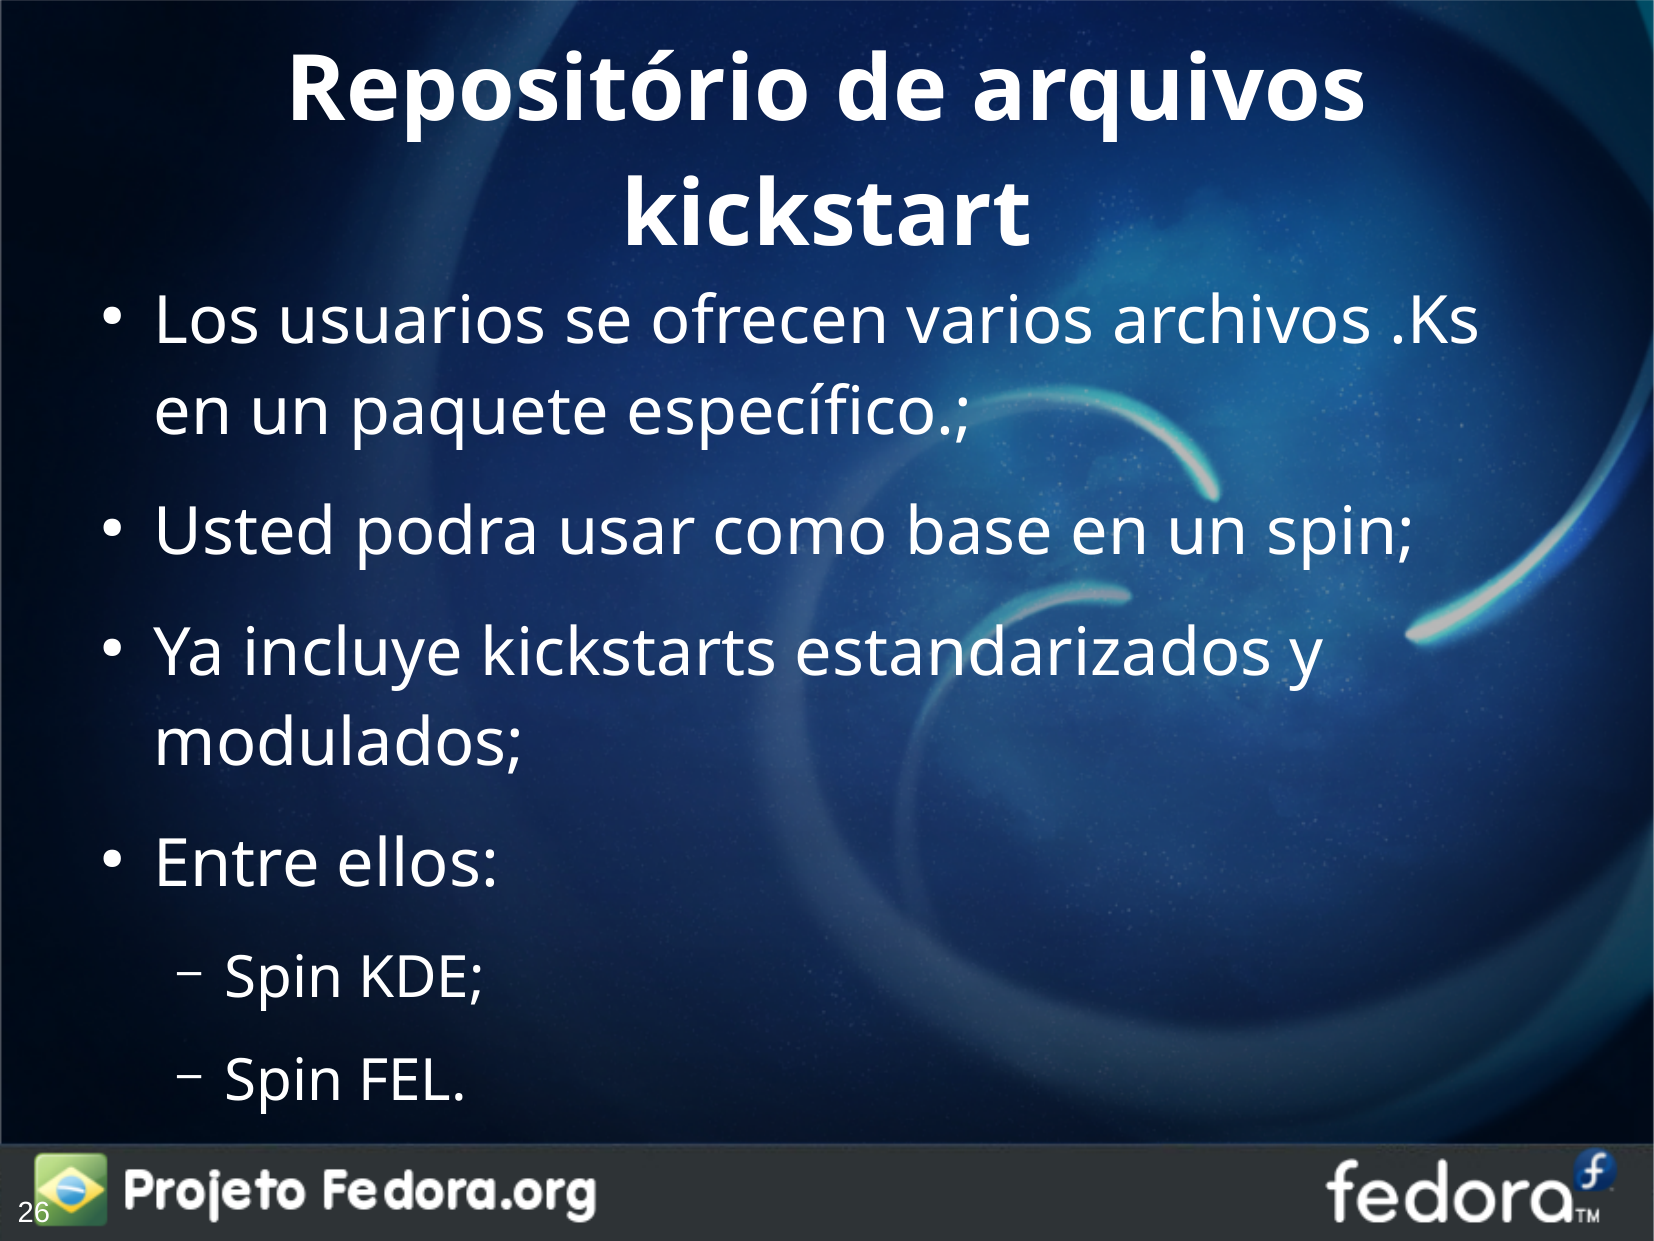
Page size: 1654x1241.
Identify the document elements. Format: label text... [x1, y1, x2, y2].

list Los usuarios se ofrecen varios archivos .Ks en un paquete específico.; Usted podra usar como base en un spin; Ya incluye kickstarts estandarizados y modulados; Entre ellos: Spin KDE; Spin FEL. [82, 272, 1571, 1090]
title Repositório de arquivos kickstart [82, 40, 1571, 255]
picture [0, 0, 1654, 1241]
